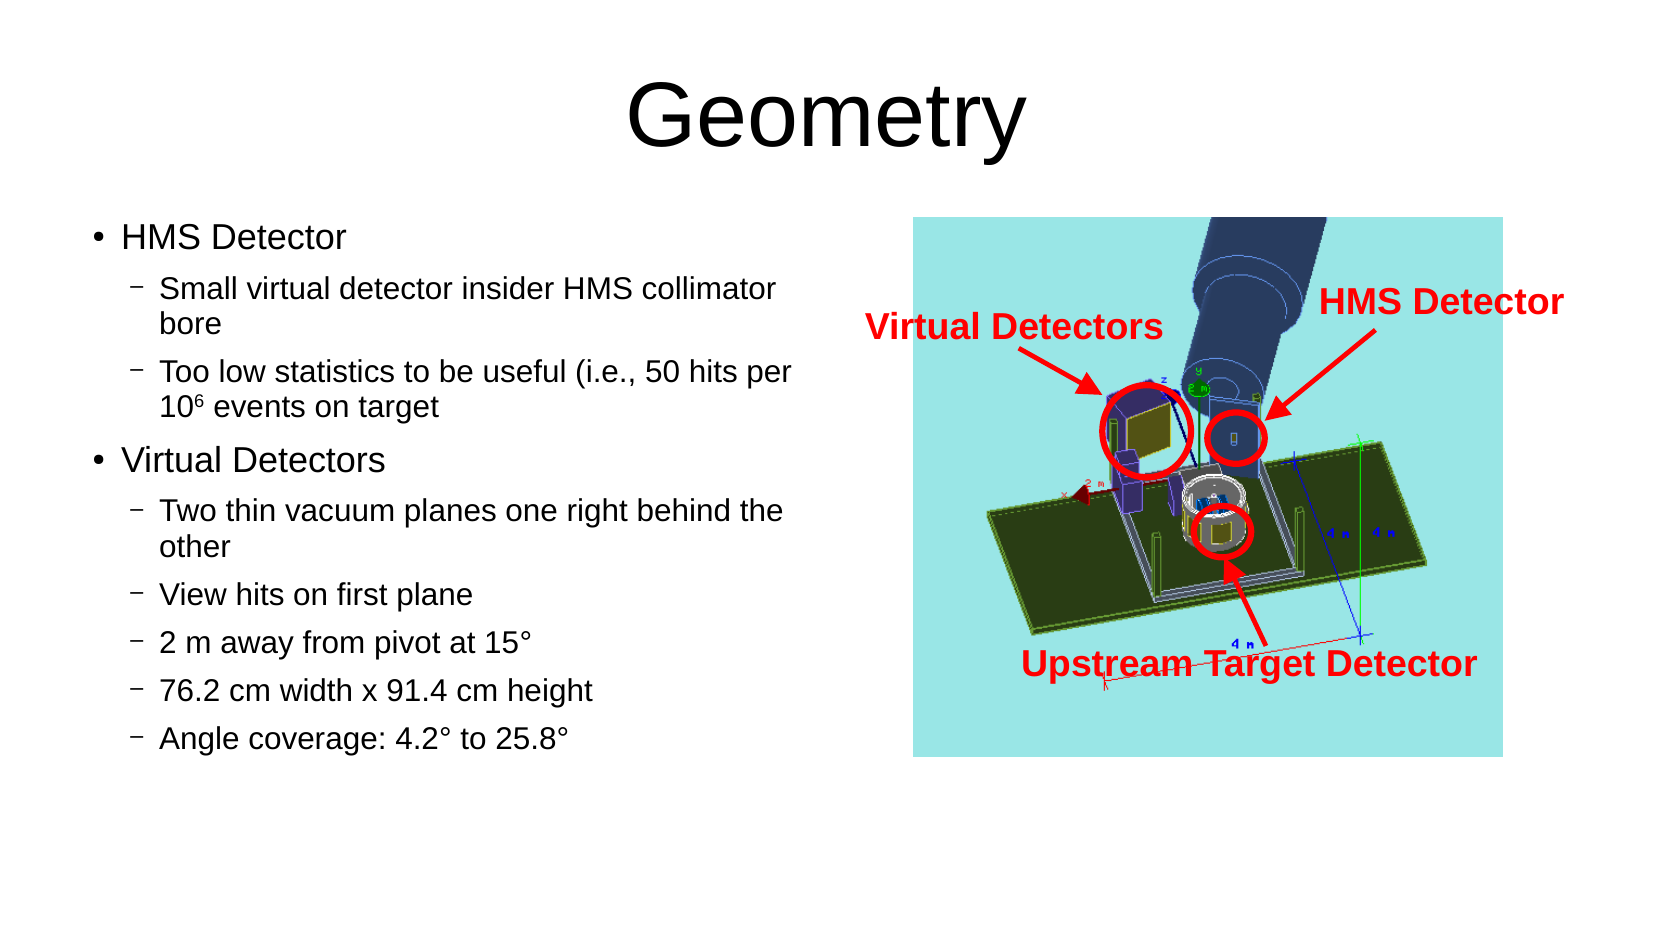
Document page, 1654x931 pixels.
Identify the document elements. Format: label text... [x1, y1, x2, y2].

title Geometry [82, 37, 1571, 193]
text_box HMS Detector [1304, 273, 1595, 330]
text_box Upstream Target Detector [1006, 634, 1493, 692]
list HMS Detector Small virtual detector insider HMS collimator bore Too low statistics to be useful (i.e., 50 hits per 106 events on target Virtual Detectors Two thin vacuum planes one right behind the other View hits on first plane 2 m away from pivot at 15° 76.2 cm width x 91.4 cm height Angle coverage: 4.2° to 25.8° [82, 217, 809, 758]
text_box Virtual Detectors [850, 297, 1179, 355]
picture [913, 217, 1503, 758]
